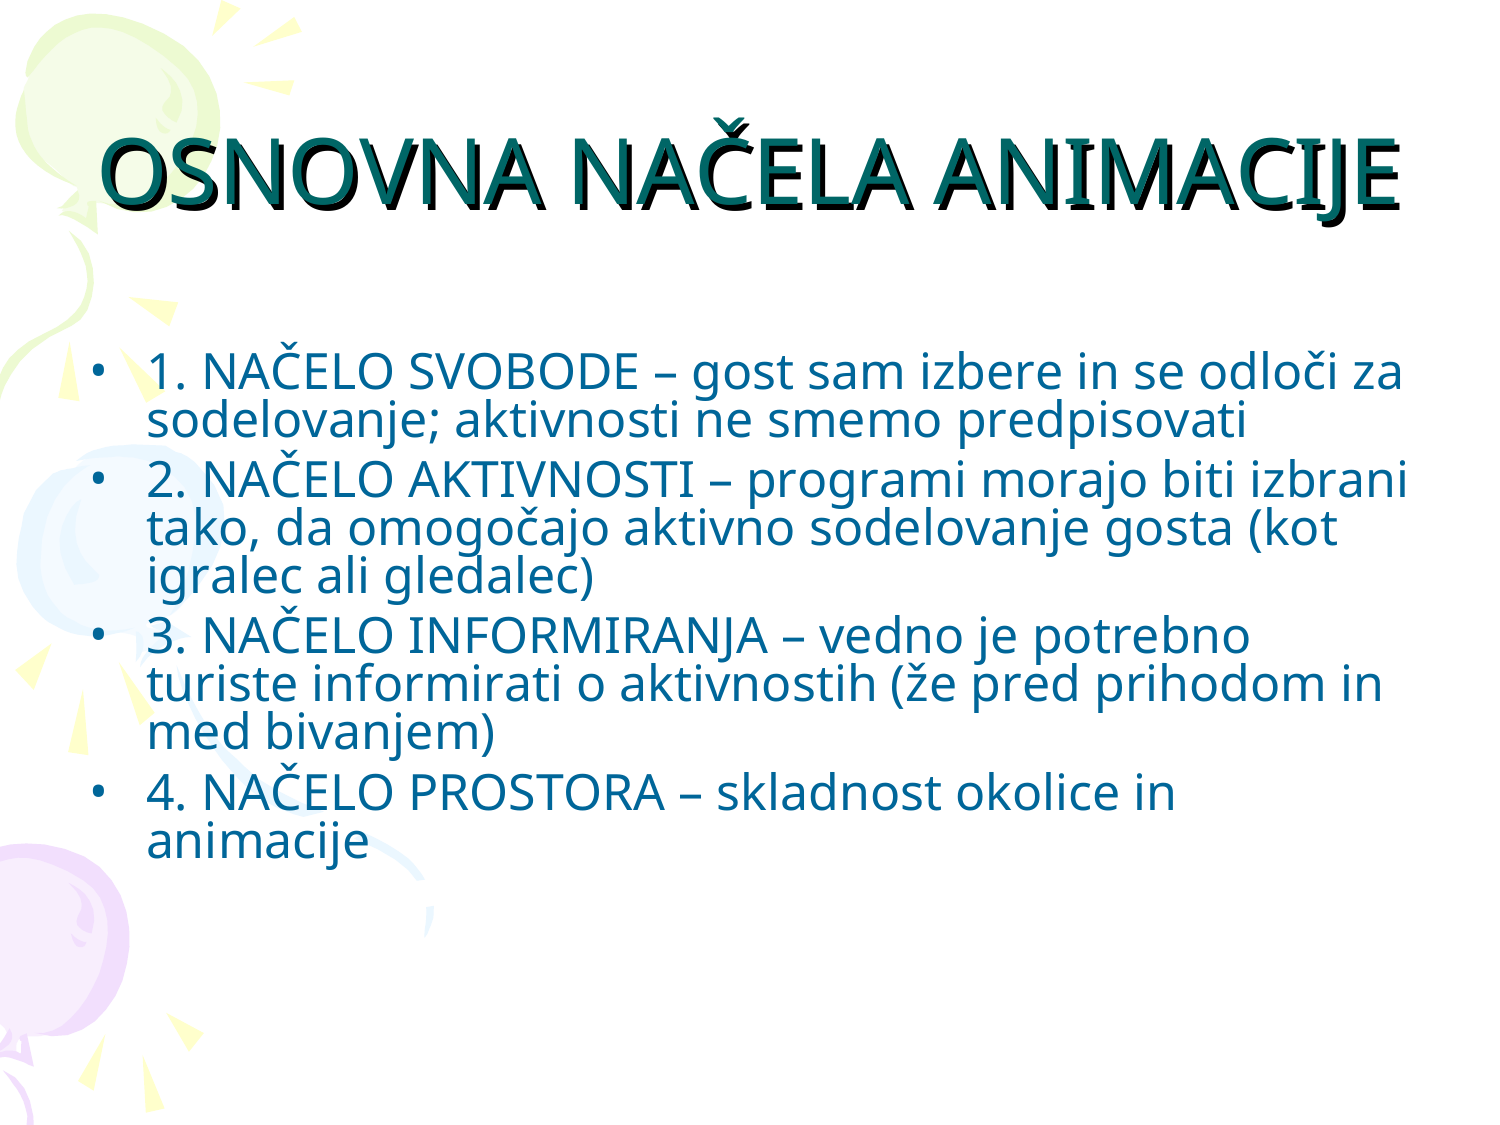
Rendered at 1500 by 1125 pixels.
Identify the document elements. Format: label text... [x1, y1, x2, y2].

list 1. NAČELO SVOBODE – gost sam izbere in se odloči za sodelovanje; aktivnosti ne smemo predpisovati 2. NAČELO AKTIVNOSTI – programi morajo biti izbrani tako, da omogočajo aktivno sodelovanje gosta (kot igralec ali gledalec) 3. NAČELO INFORMIRANJA – vedno je potrebno turiste informirati o aktivnostih (že pred prihodom in med bivanjem) 4. NAČELO PROSTORA – skladnost okolice in animacije [75, 262, 1426, 994]
title OSNOVNA NAČELA ANIMACIJE [72, 16, 1426, 233]
